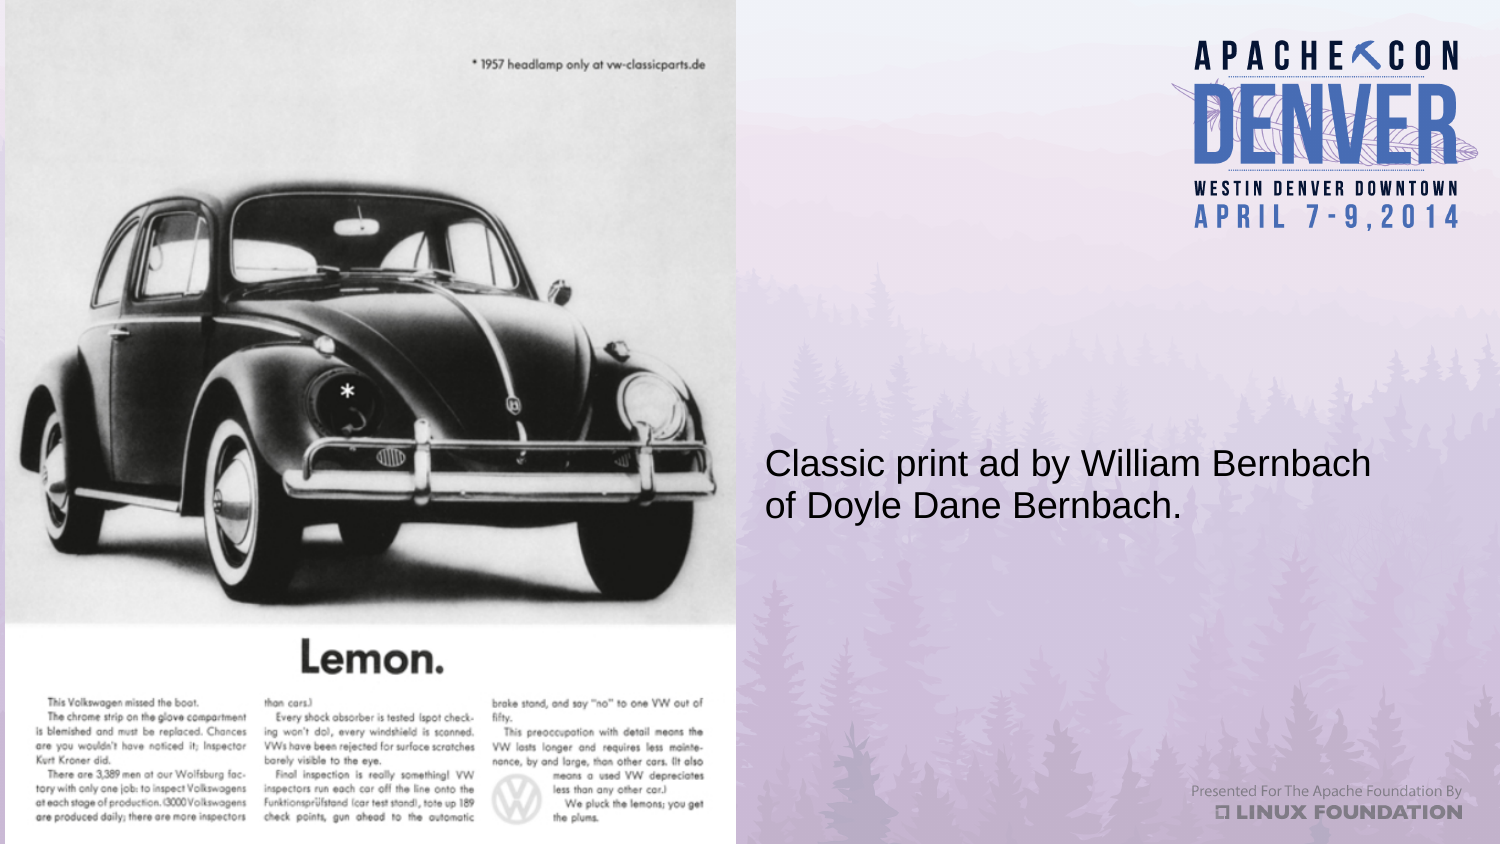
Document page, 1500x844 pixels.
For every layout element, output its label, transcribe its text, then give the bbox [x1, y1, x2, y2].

text_box Classic print ad by William Bernbach of Doyle Dane Bernbach. [750, 435, 1426, 619]
picture [0, 0, 1500, 844]
